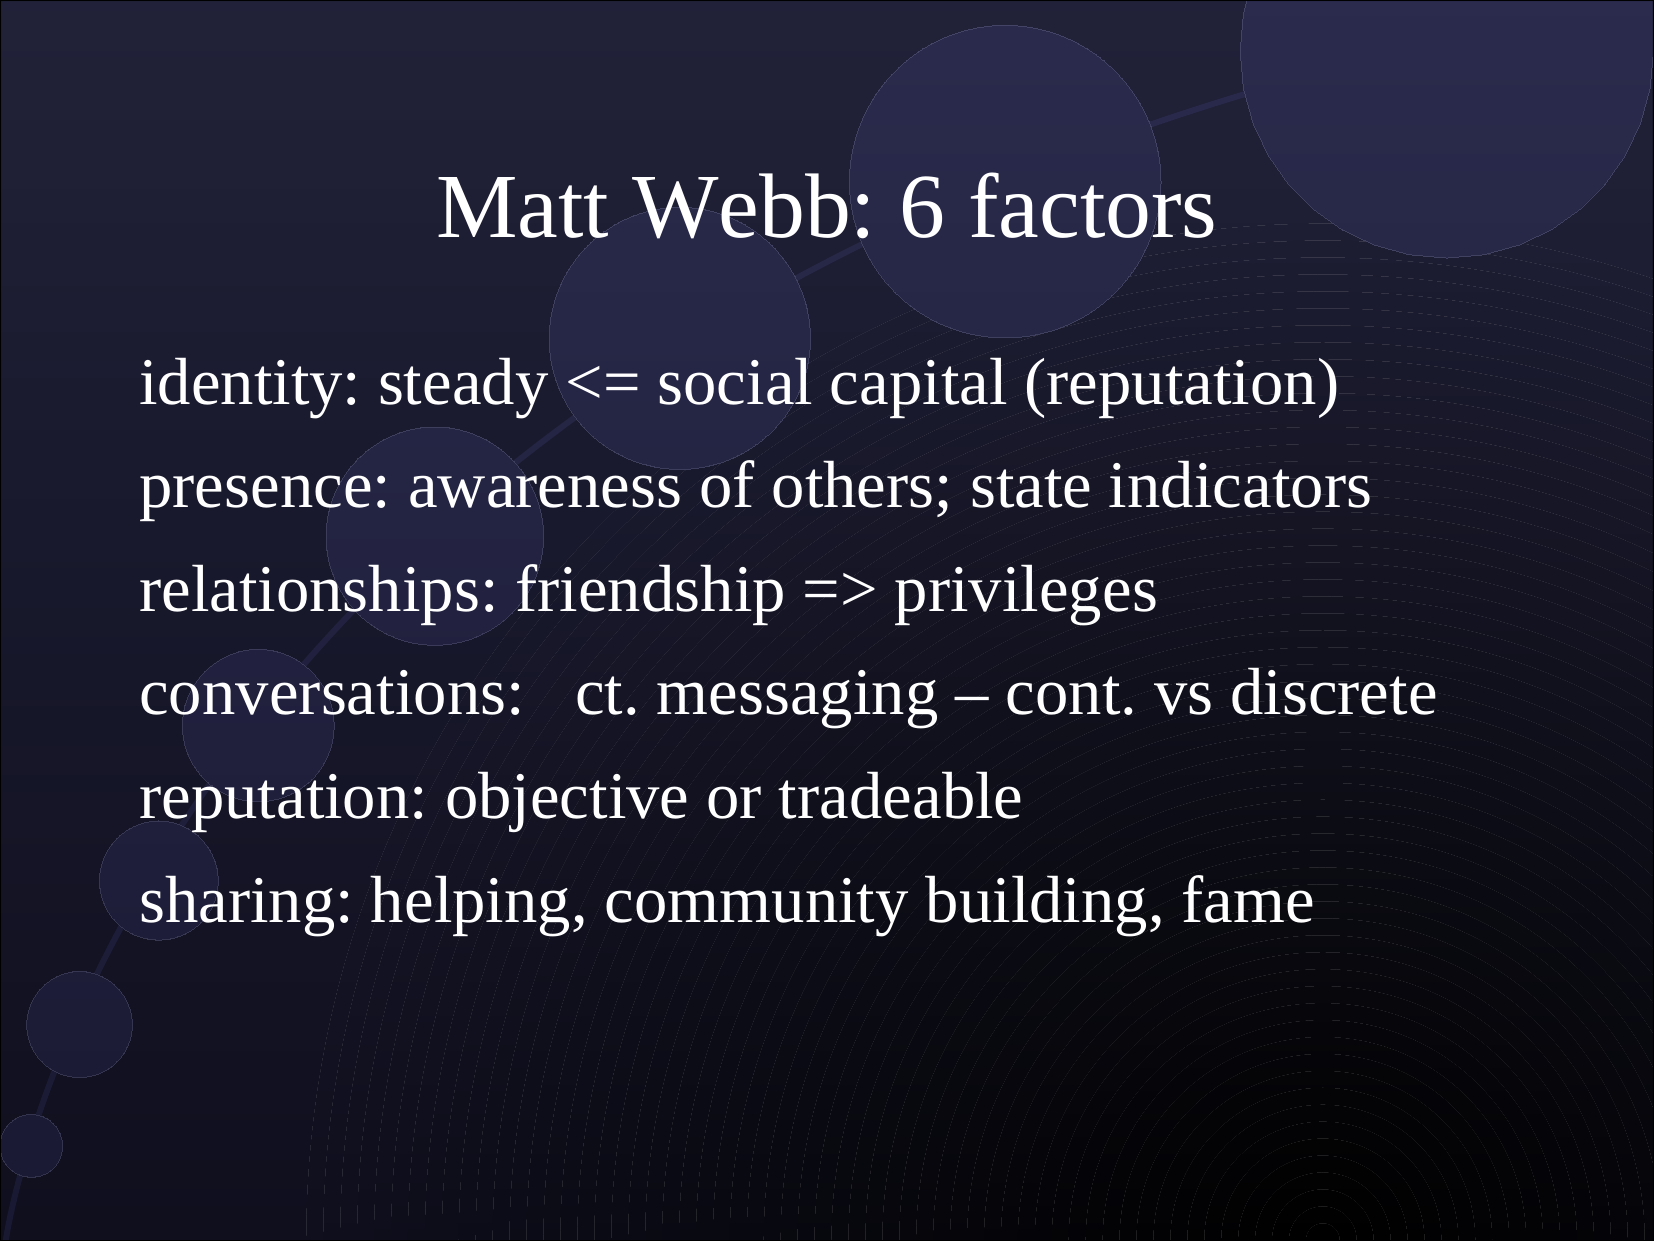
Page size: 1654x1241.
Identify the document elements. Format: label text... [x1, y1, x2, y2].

list identity: steady <= social capital (reputation) presence: awareness of others; state indicators relationships: friendship => privileges conversations: ct. messaging – cont. vs discrete reputation: objective or tradeable sharing: helping, community building, fame [121, 344, 1534, 1127]
title Matt Webb: 6 factors [121, 102, 1534, 311]
